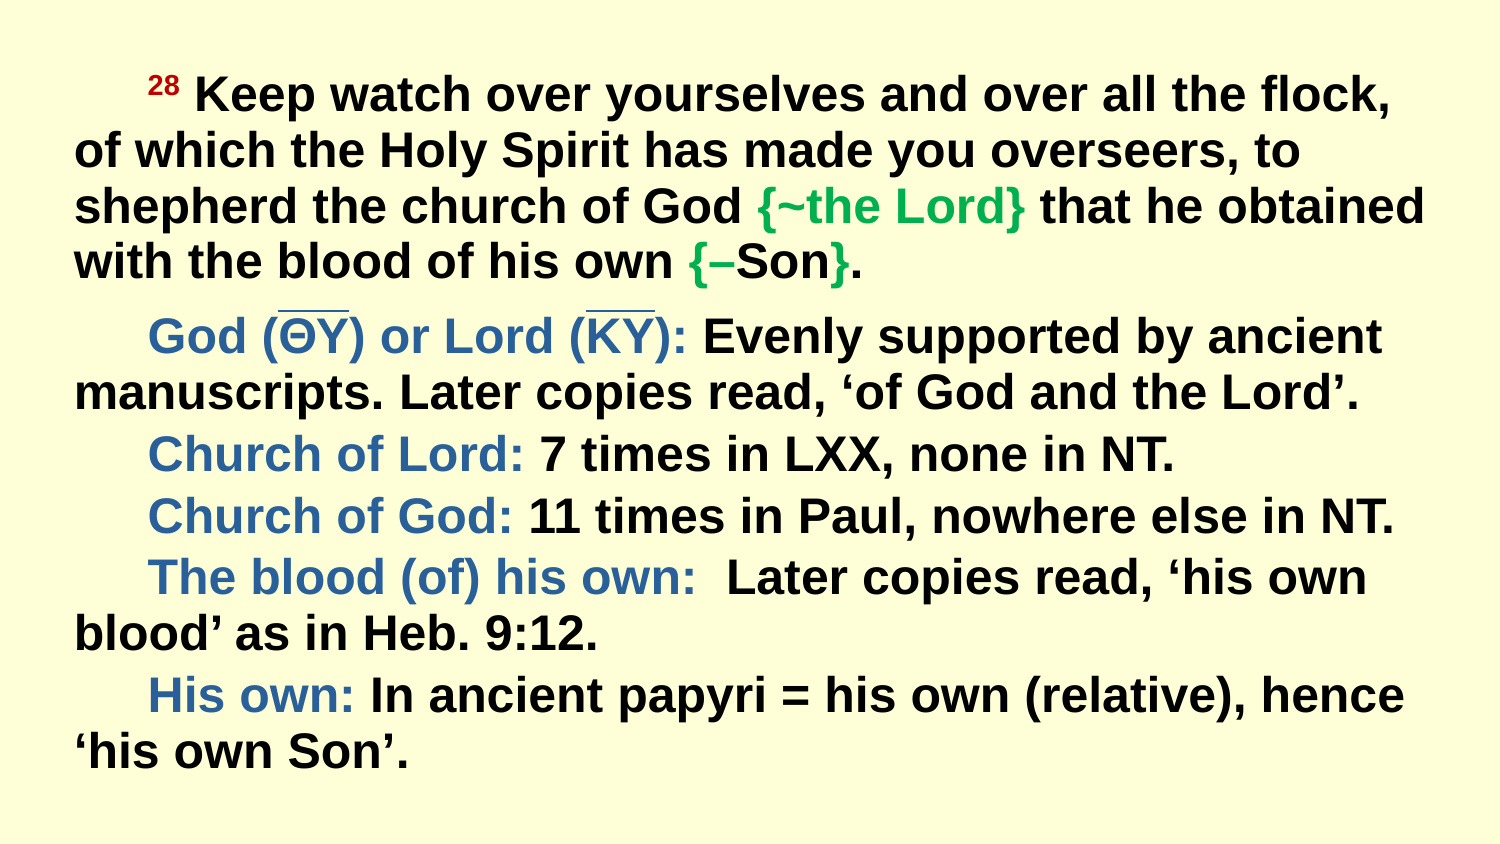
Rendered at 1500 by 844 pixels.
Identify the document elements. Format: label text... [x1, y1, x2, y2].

text_box God (ΘΥ) or Lord (ΚΥ): Evenly supported by ancient manuscripts. Later copies read, ‘of God and the Lord’. Church of Lord: 7 times in LXX, none in NT. Church of God: 11 times in Paul, nowhere else in NT. The blood (of) his own: Later copies read, ‘his own blood’ as in Heb. 9:12. His own: In ancient papyri = his own (relative), hence ‘his own Son’. [59, 301, 1447, 787]
text_box 28 Keep watch over yourselves and over all the flock, of which the Holy Spirit has made you overseers, to shepherd the church of God {~the Lord} that he obtained with the blood of his own {–Son}. [59, 59, 1447, 297]
